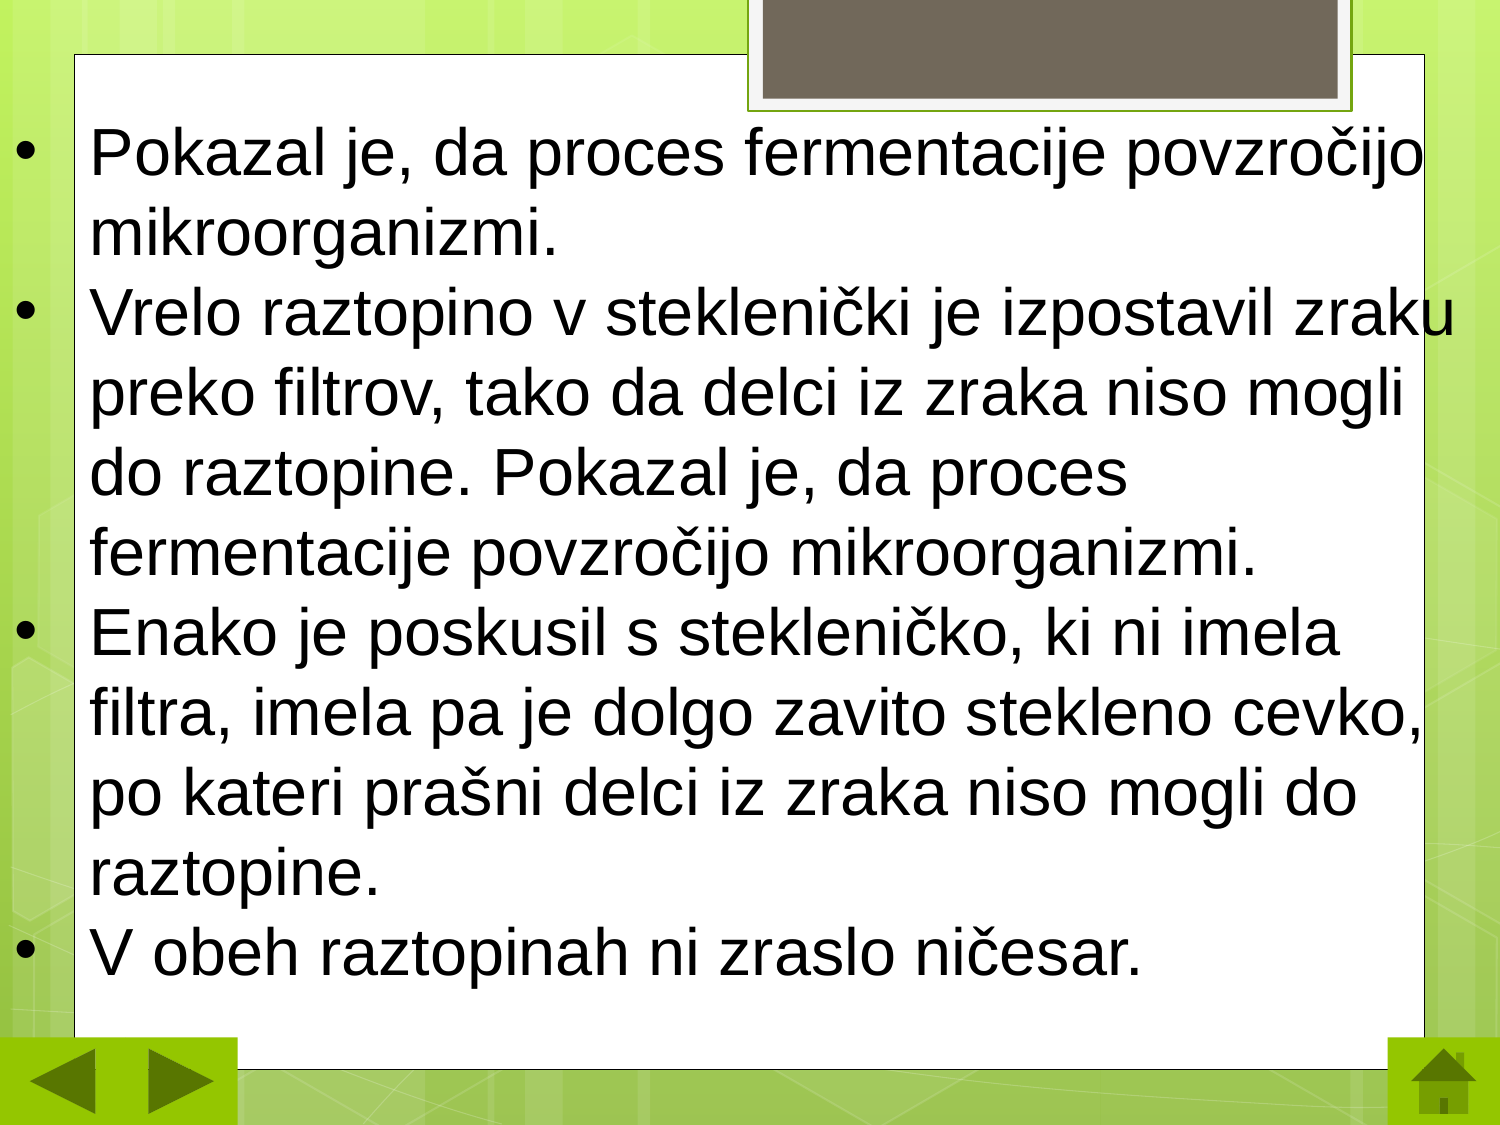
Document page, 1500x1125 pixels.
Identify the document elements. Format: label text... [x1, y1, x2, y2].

text_box [1387, 1069, 1500, 1125]
text_box [0, 1069, 238, 1125]
text_box Pokazal je, da proces fermentacije povzročijo mikroorganizmi. Vrelo raztopino v steklenički je izpostavil zraku preko filtrov, tako da delci iz zraka niso mogli do raztopine. Pokazal je, da proces fermentacije povzročijo mikroorganizmi. Enako je poskusil s stekleničko, ki ni imela filtra, imela pa je dolgo zavito stekleno cevko, po kateri prašni delci iz zraka niso mogli do raztopine. V obeh raztopinah ni zraslo ničesar. [0, 108, 1500, 1069]
